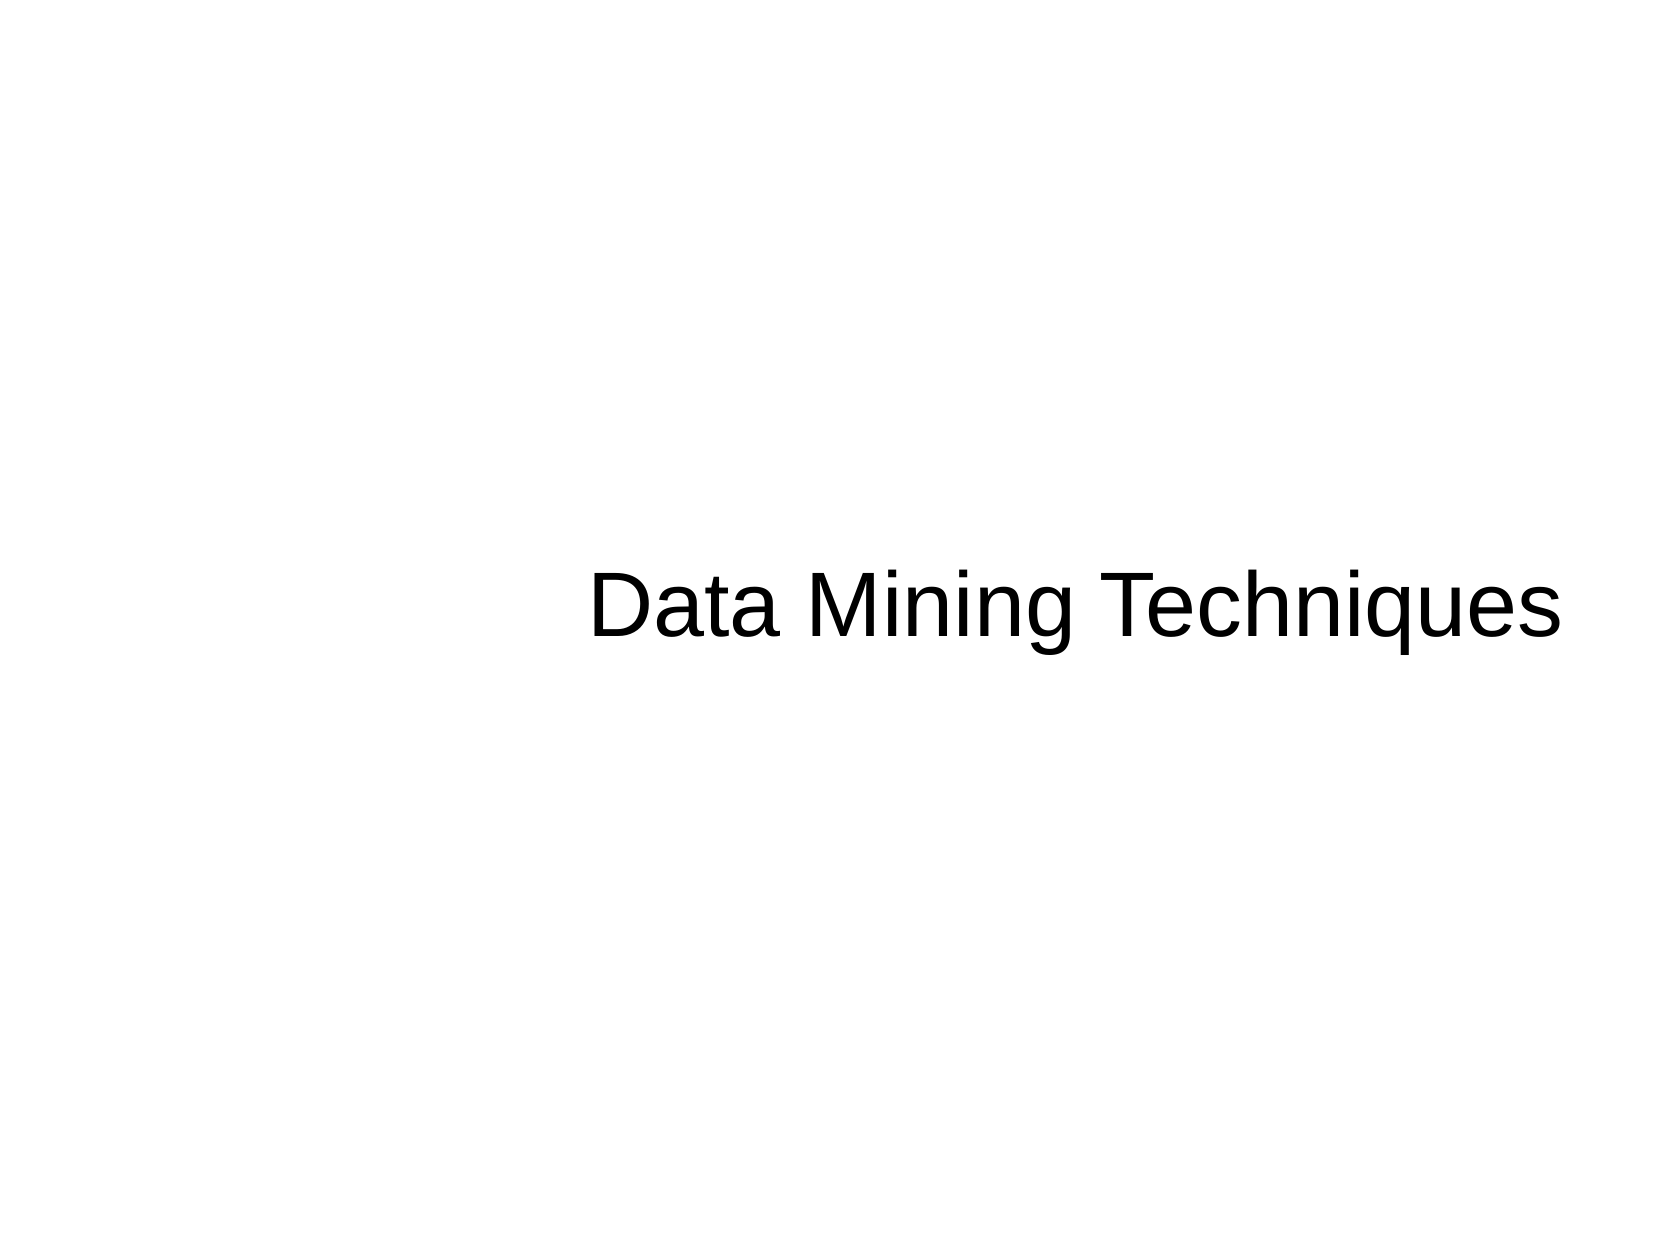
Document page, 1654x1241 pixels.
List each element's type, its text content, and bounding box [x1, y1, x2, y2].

title Data Mining Techniques [76, 501, 1565, 709]
